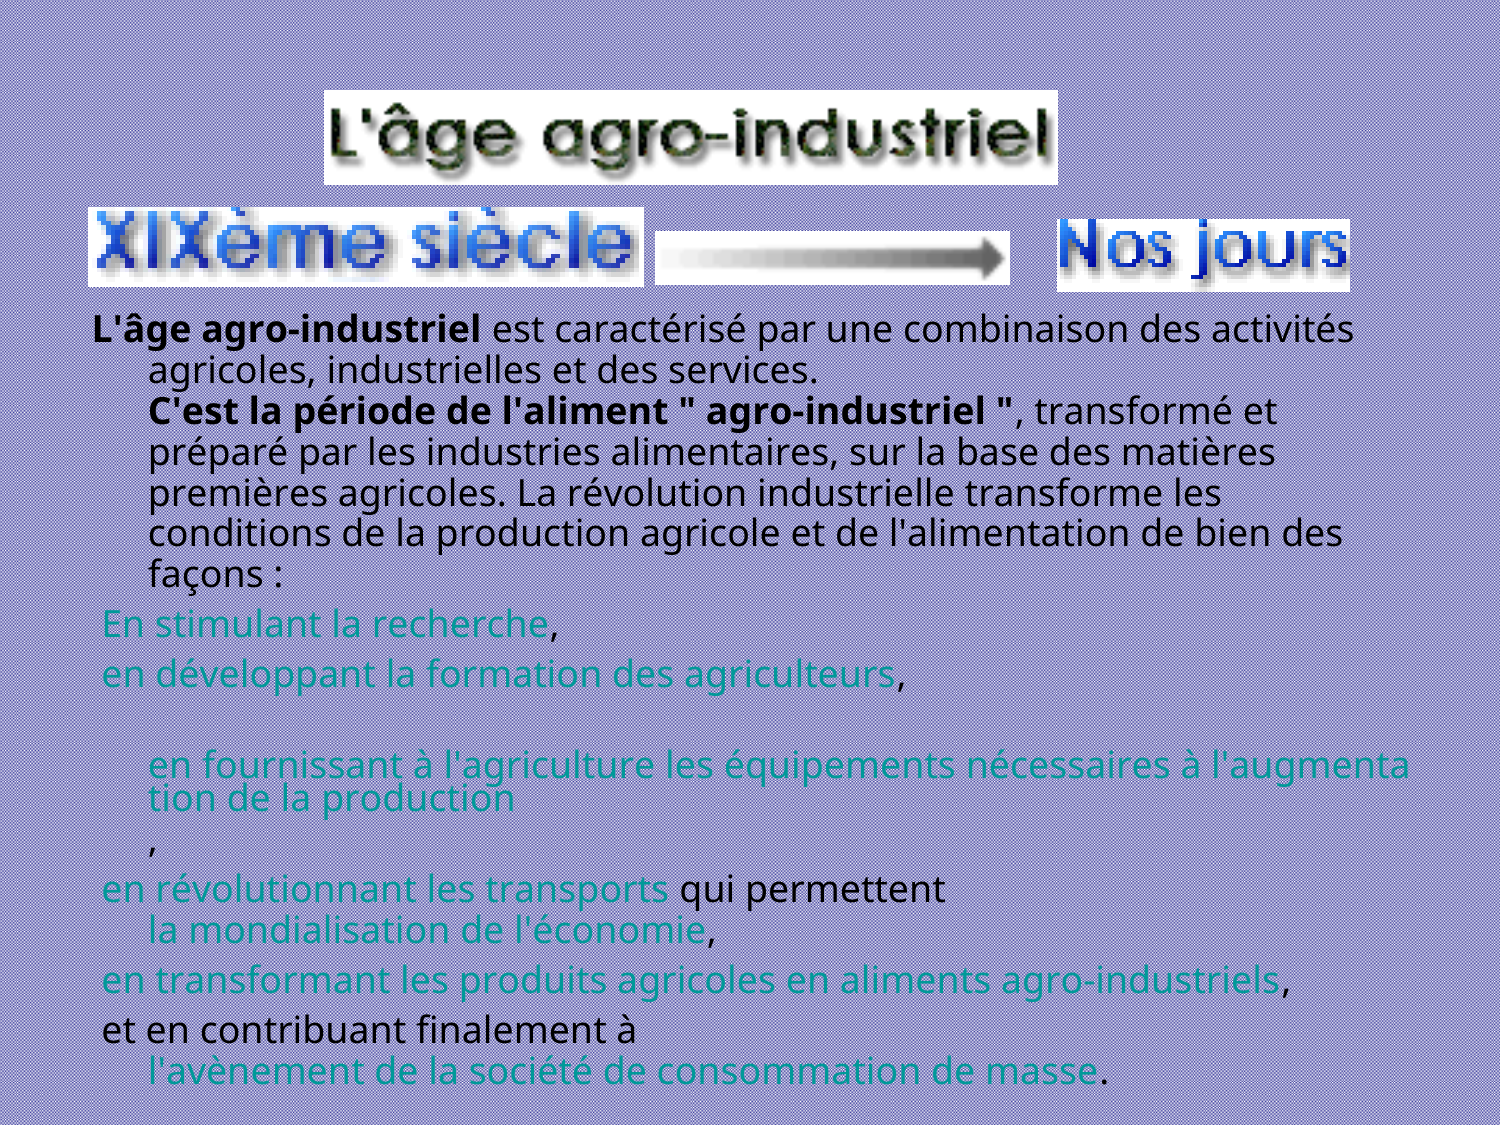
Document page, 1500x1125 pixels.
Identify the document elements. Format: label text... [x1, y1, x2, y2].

list L'âge agro-industriel est caractérisé par une combinaison des activités agricoles, industrielles et des services. C'est la période de l'aliment " agro-industriel ", transformé et préparé par les industries alimentaires, sur la base des matières premières agricoles. La révolution industrielle transforme les conditions de la production agricole et de l'alimentation de bien des façons : En stimulant la recherche, en développant la formation des agriculteurs, en fournissant à l'agriculture les équipements nécessaires à l'augmentation de la production, en révolutionnant les transports qui permettent la mondialisation de l'économie, en transformant les produits agricoles en aliments agro-industriels, et en contribuant finalement à l'avènement de la société de consommation de masse. [76, 302, 1427, 1058]
picture [0, 0, 1500, 1125]
